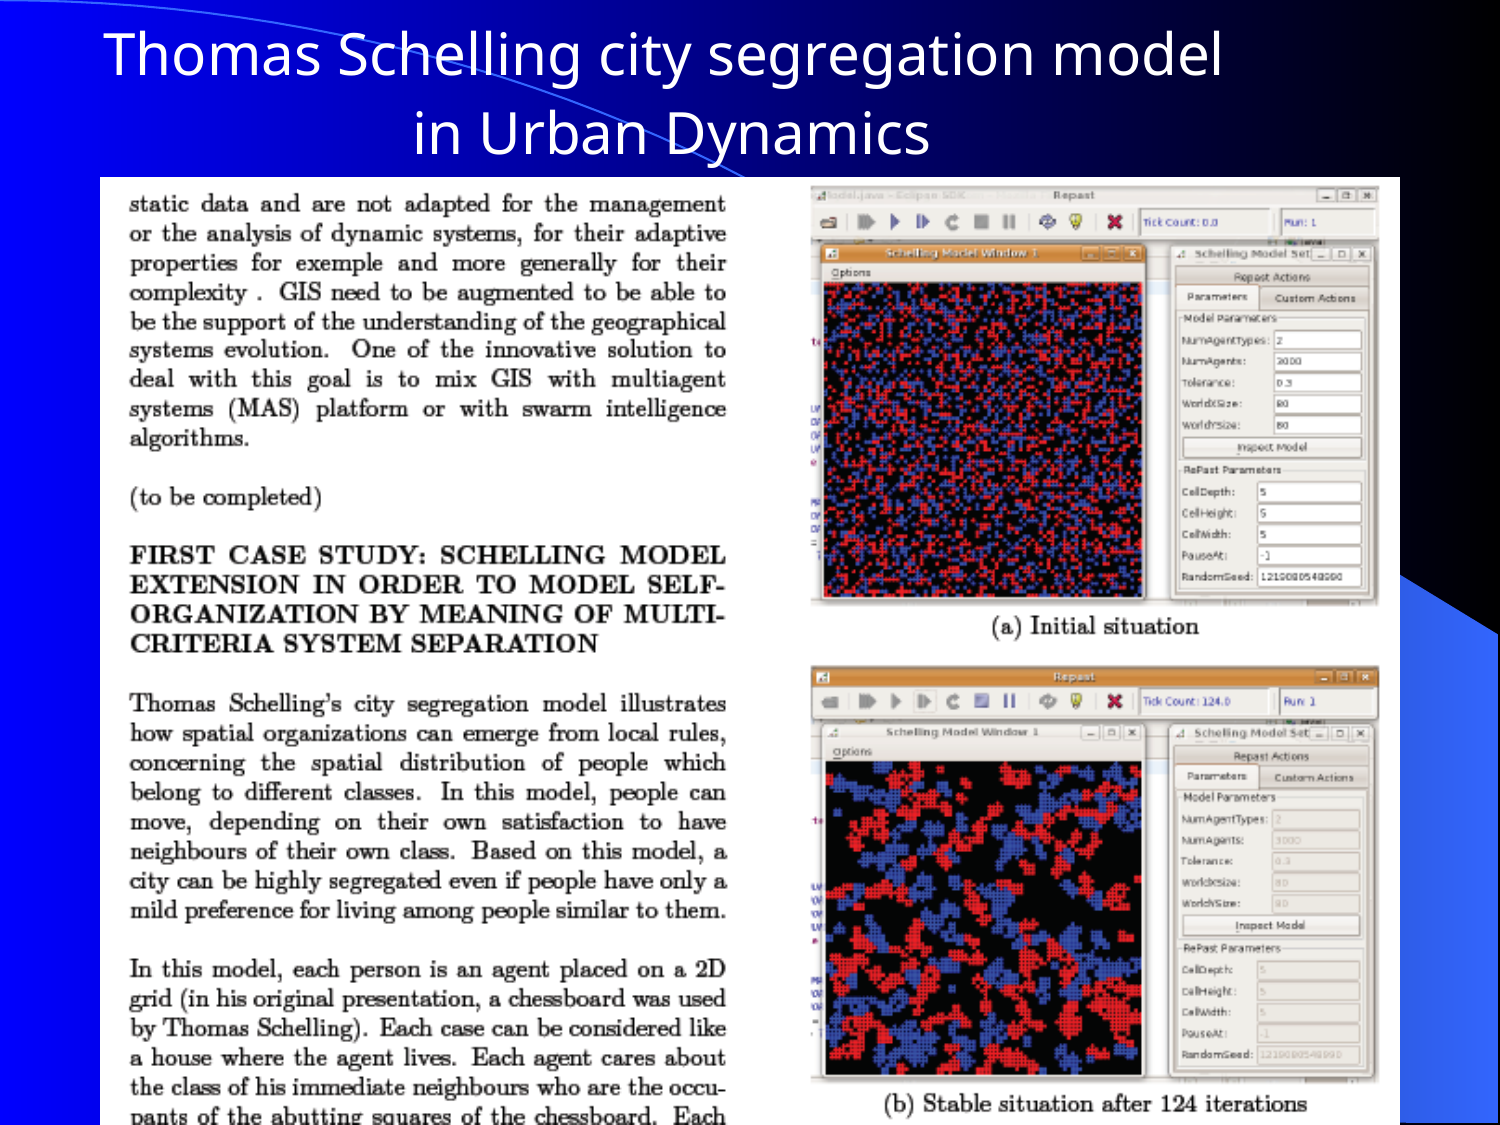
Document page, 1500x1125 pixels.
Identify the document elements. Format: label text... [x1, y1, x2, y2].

picture [100, 177, 1400, 1125]
text_box Thomas Schelling city segregation model in Urban Dynamics [88, 5, 1339, 162]
